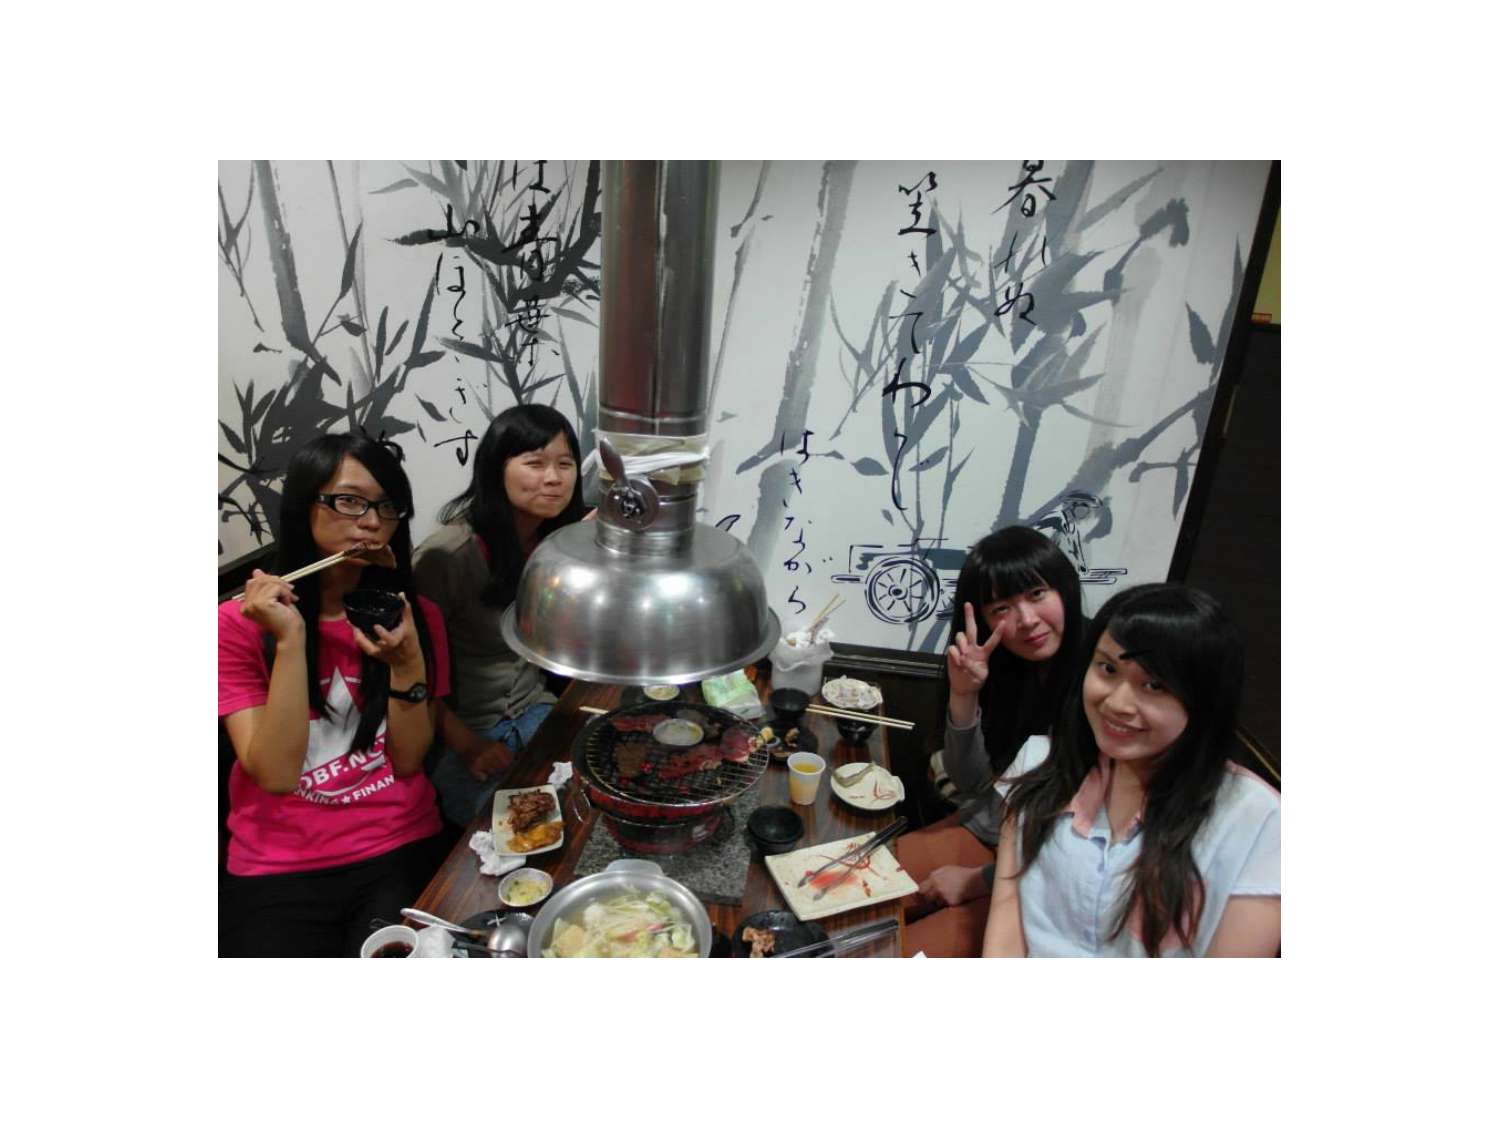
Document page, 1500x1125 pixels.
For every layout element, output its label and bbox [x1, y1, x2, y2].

picture [218, 160, 1281, 958]
